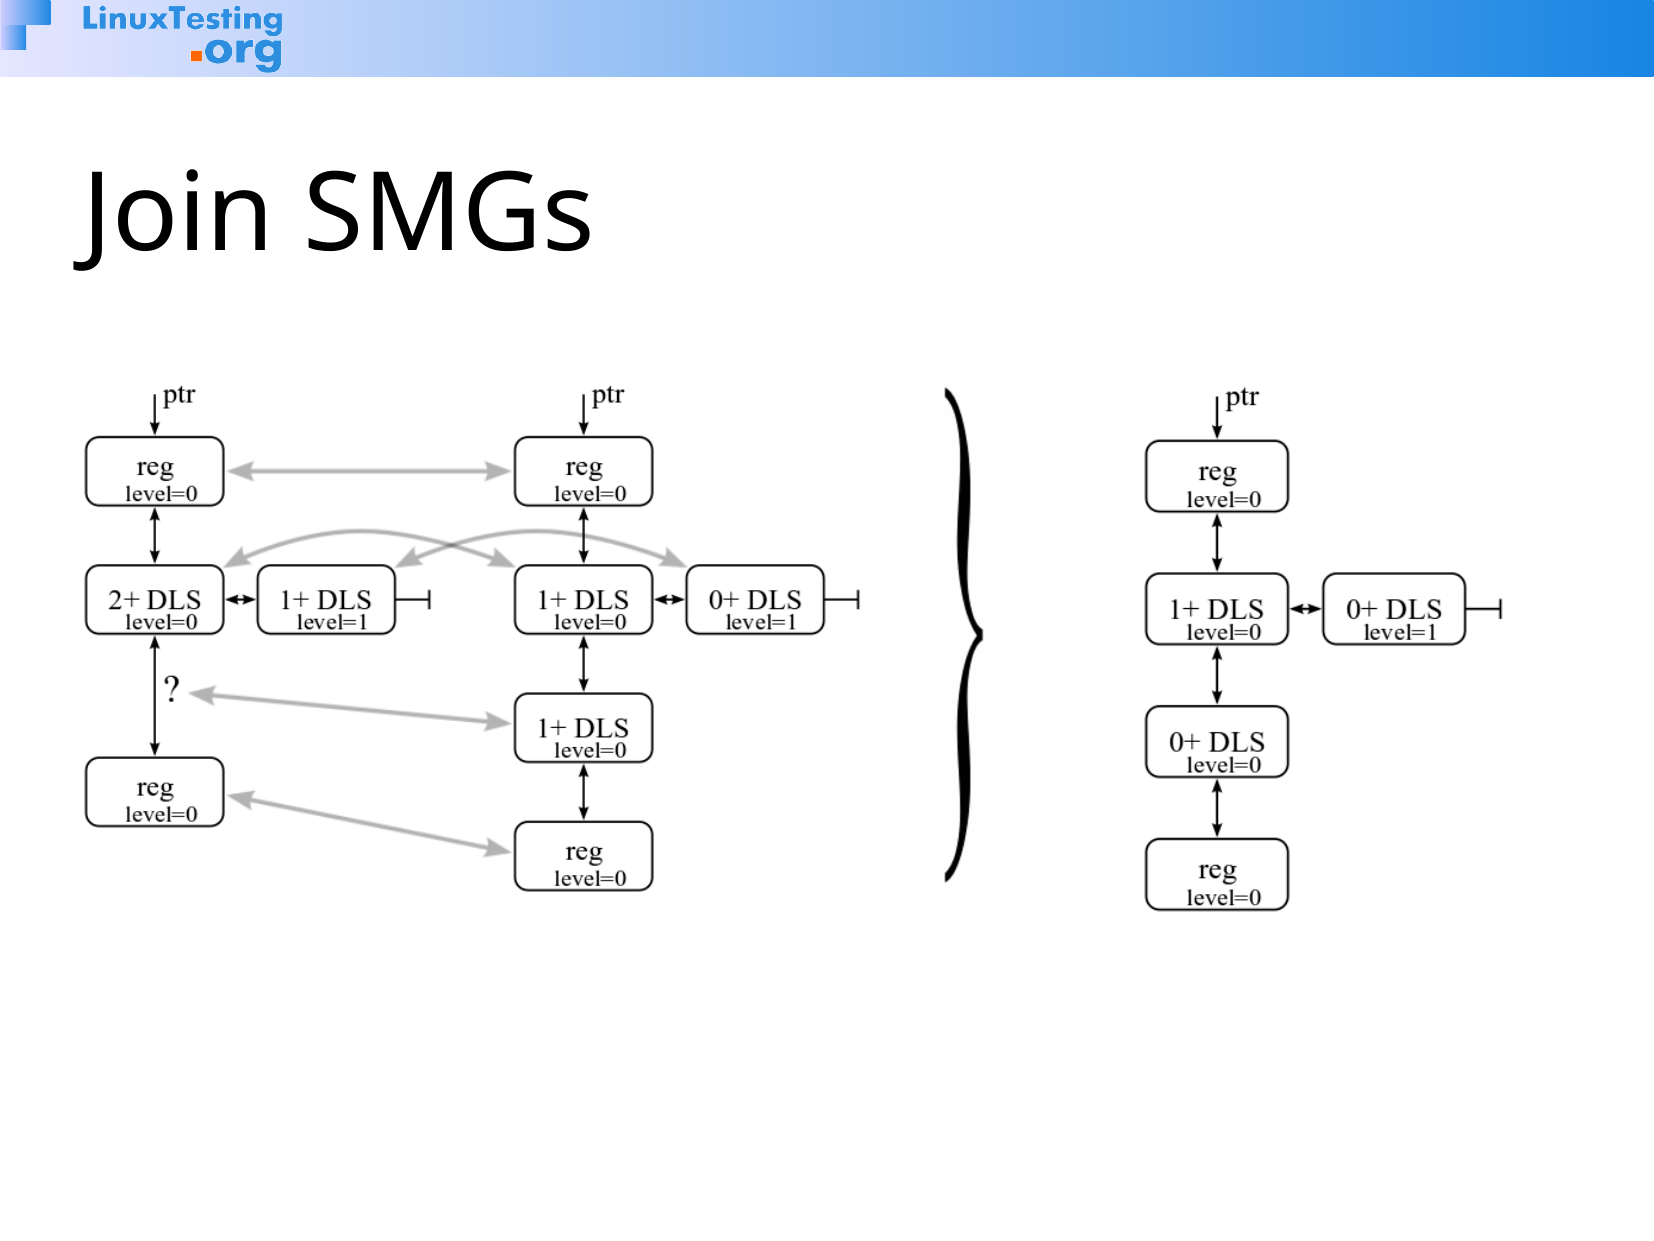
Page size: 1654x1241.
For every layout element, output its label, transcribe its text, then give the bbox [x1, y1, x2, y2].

picture [933, 379, 988, 887]
picture [83, 5, 282, 73]
picture [63, 373, 872, 905]
title Join SMGs [82, 76, 1571, 336]
picture [1131, 377, 1516, 931]
